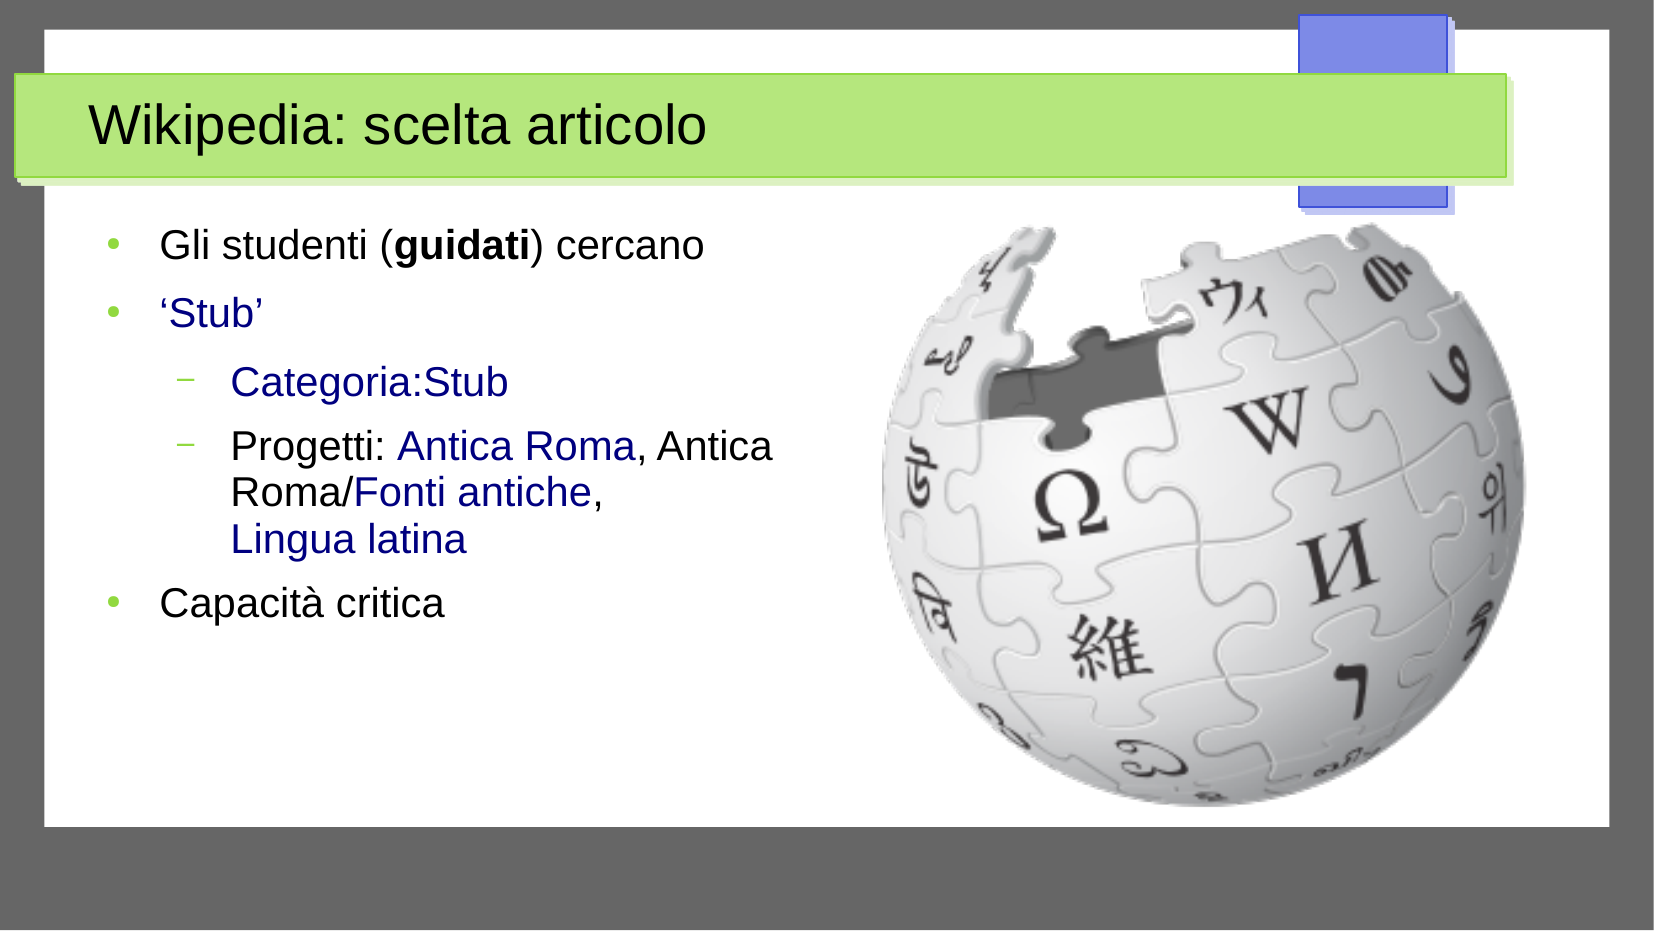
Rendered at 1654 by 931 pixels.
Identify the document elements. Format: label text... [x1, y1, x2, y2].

picture [881, 221, 1529, 813]
title Wikipedia: scelta articolo [88, 73, 1506, 178]
list Gli studenti (guidati) cercano ‘Stub’ Categoria:Stub Progetti: Antica Roma, Antica Roma/Fonti antiche, Lingua latina Capacità critica [88, 221, 809, 813]
